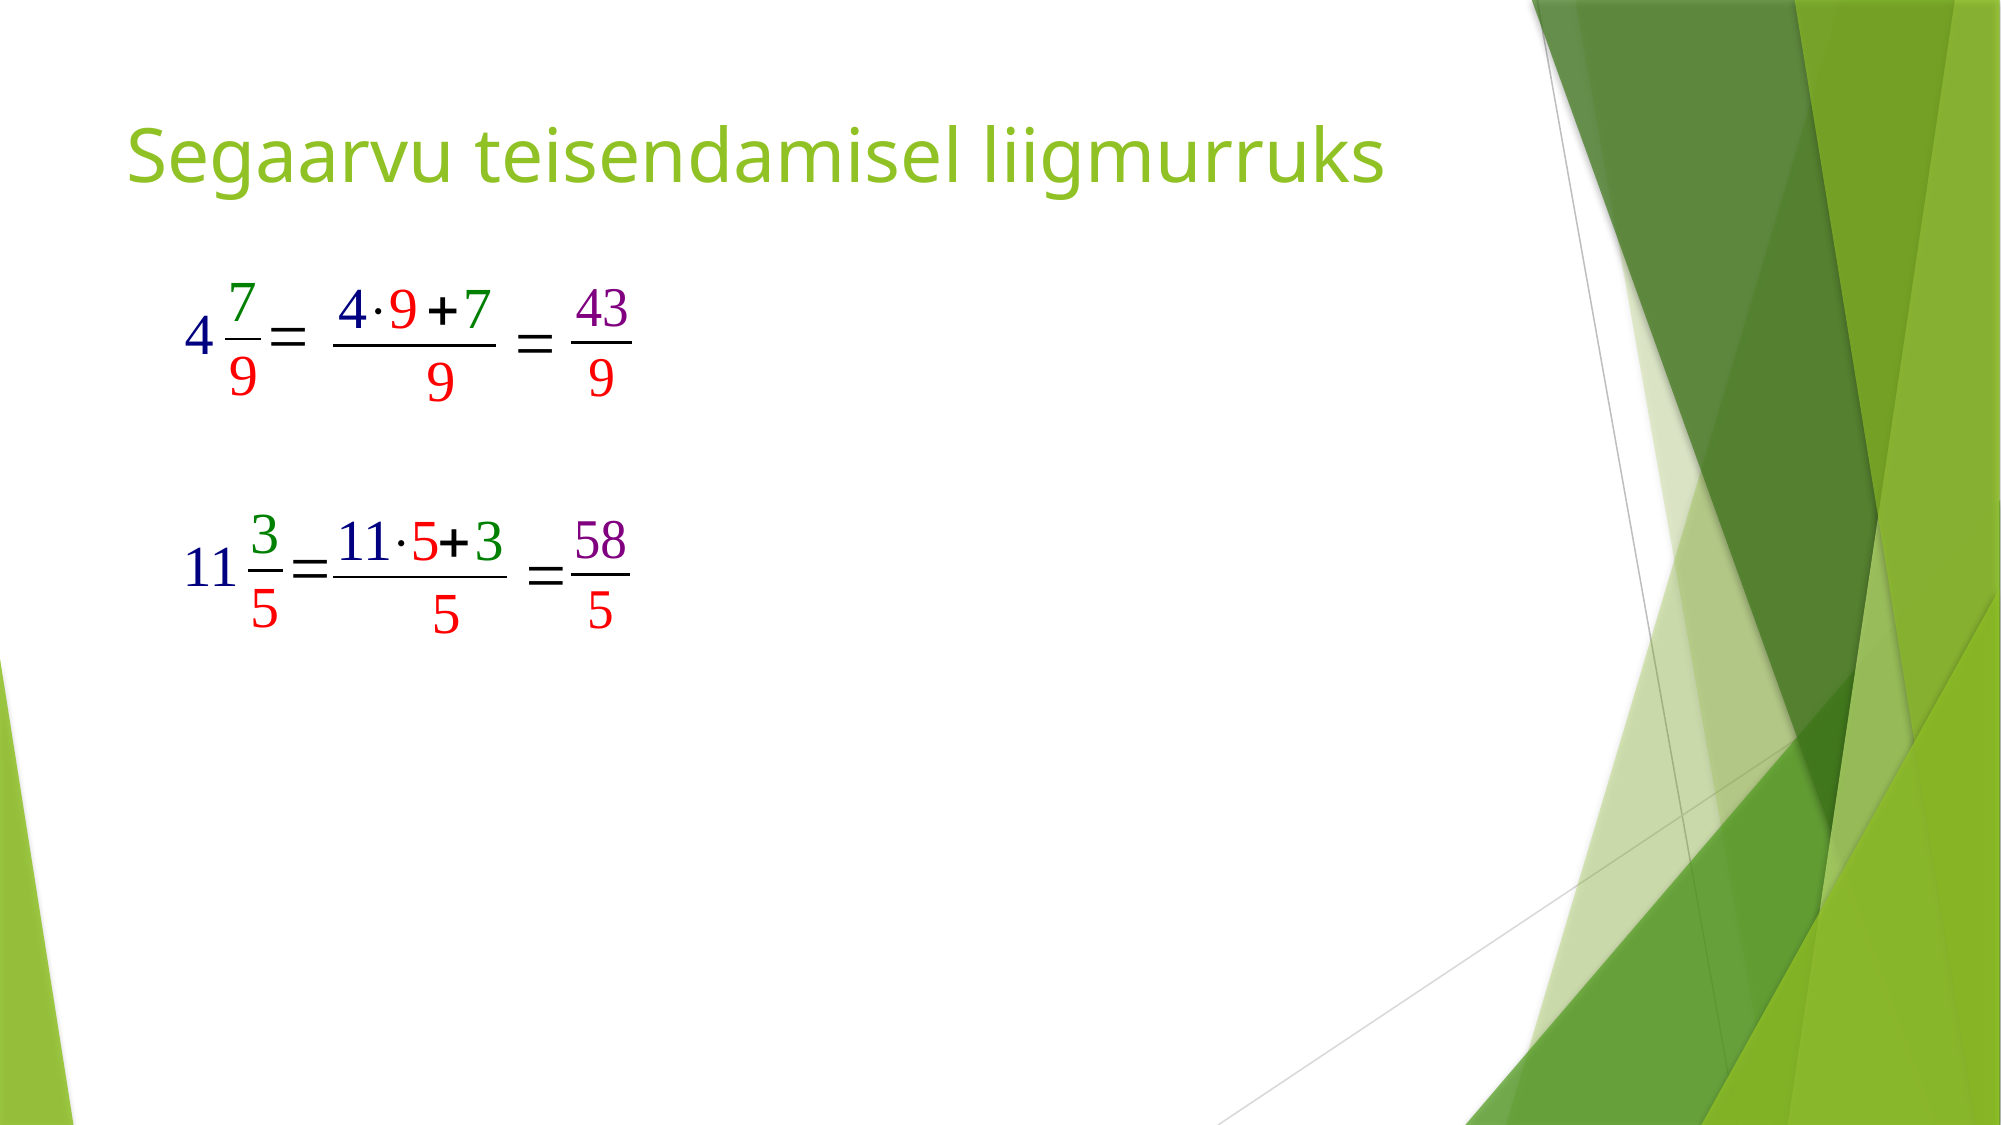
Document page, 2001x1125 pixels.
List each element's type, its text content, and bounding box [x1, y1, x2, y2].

chart [177, 270, 319, 408]
chart [177, 501, 639, 646]
chart [324, 276, 641, 414]
title Segaarvu teisendamisel liigmurruks [111, 99, 1522, 317]
